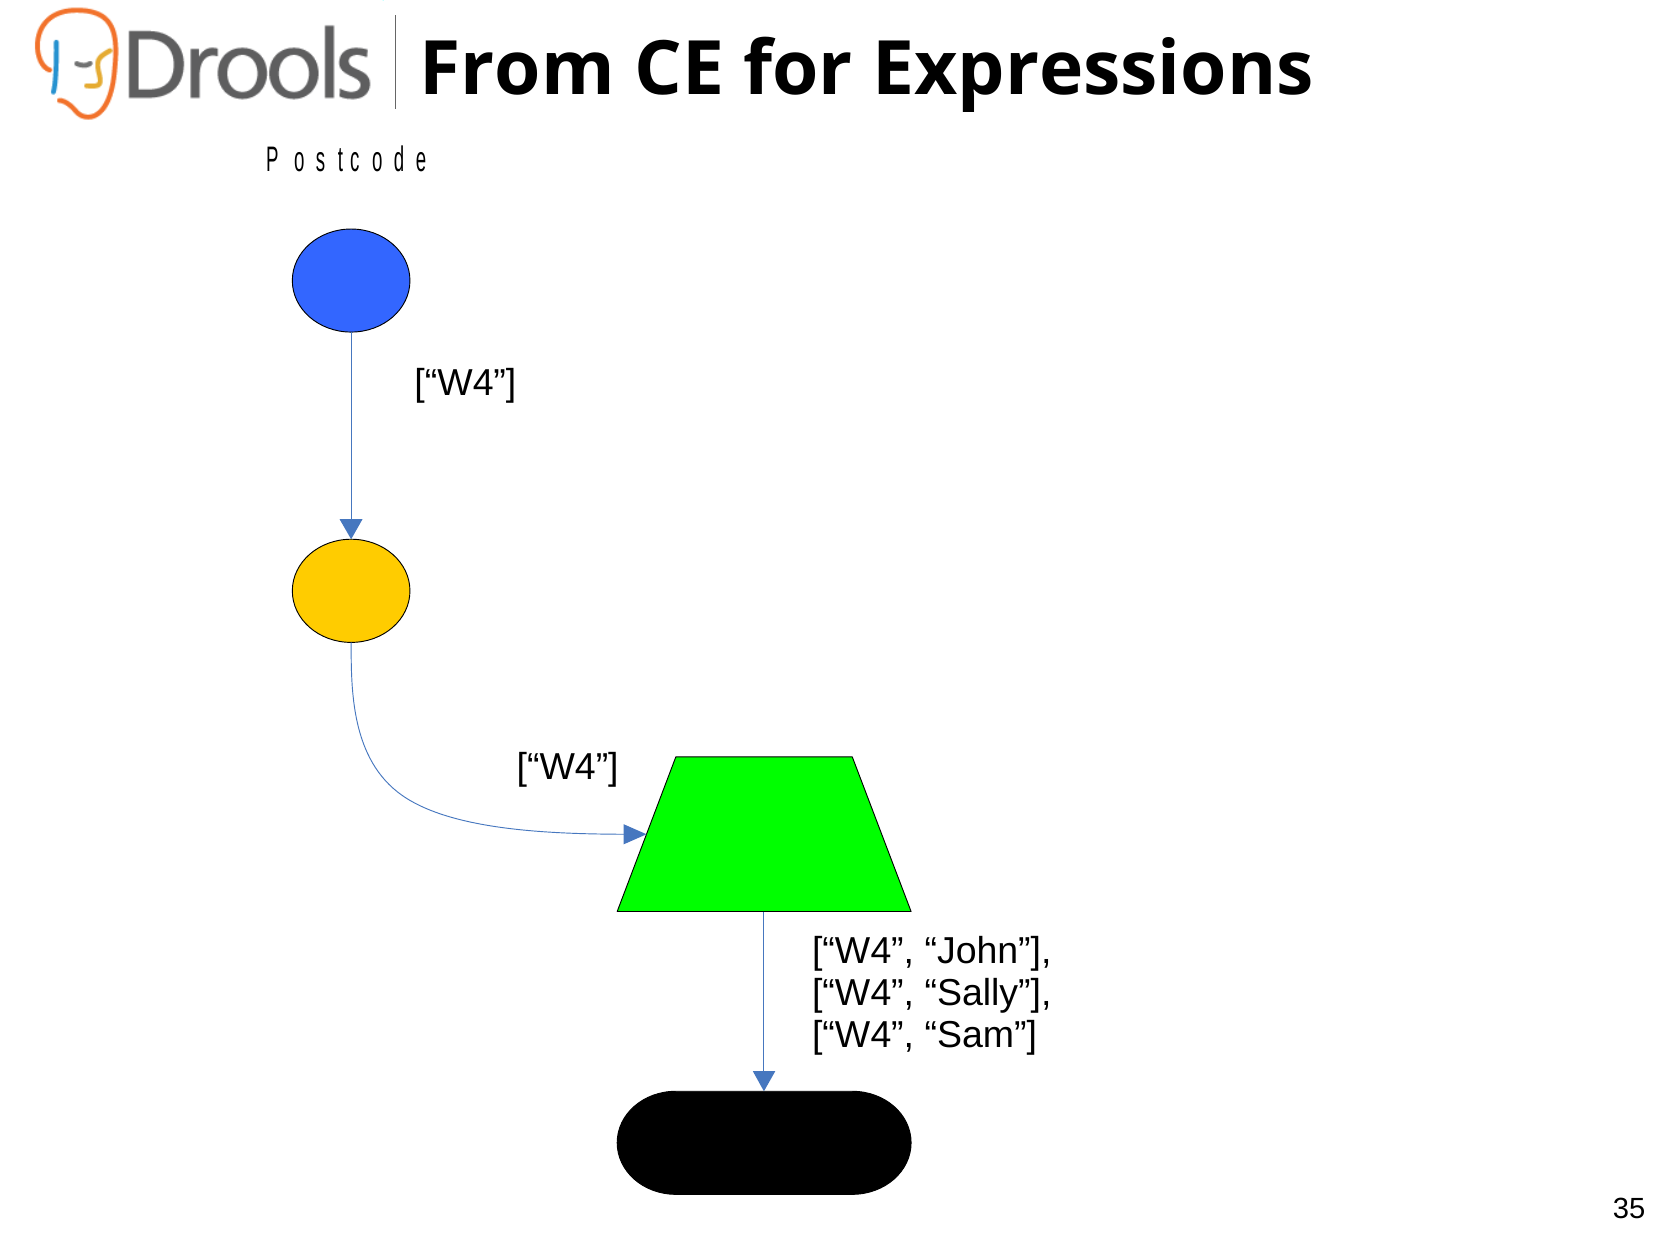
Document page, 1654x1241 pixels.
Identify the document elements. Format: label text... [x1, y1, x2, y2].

picture [259, 128, 917, 1199]
text_box [“W4”, “John”], [“W4”, “Sally”], [“W4”, “Sam”] [797, 922, 1067, 1063]
title From CE for Expressions [419, 12, 1630, 118]
picture [29, 0, 384, 126]
text_box [“W4”] [501, 738, 634, 798]
text_box [“W4”] [399, 354, 532, 414]
